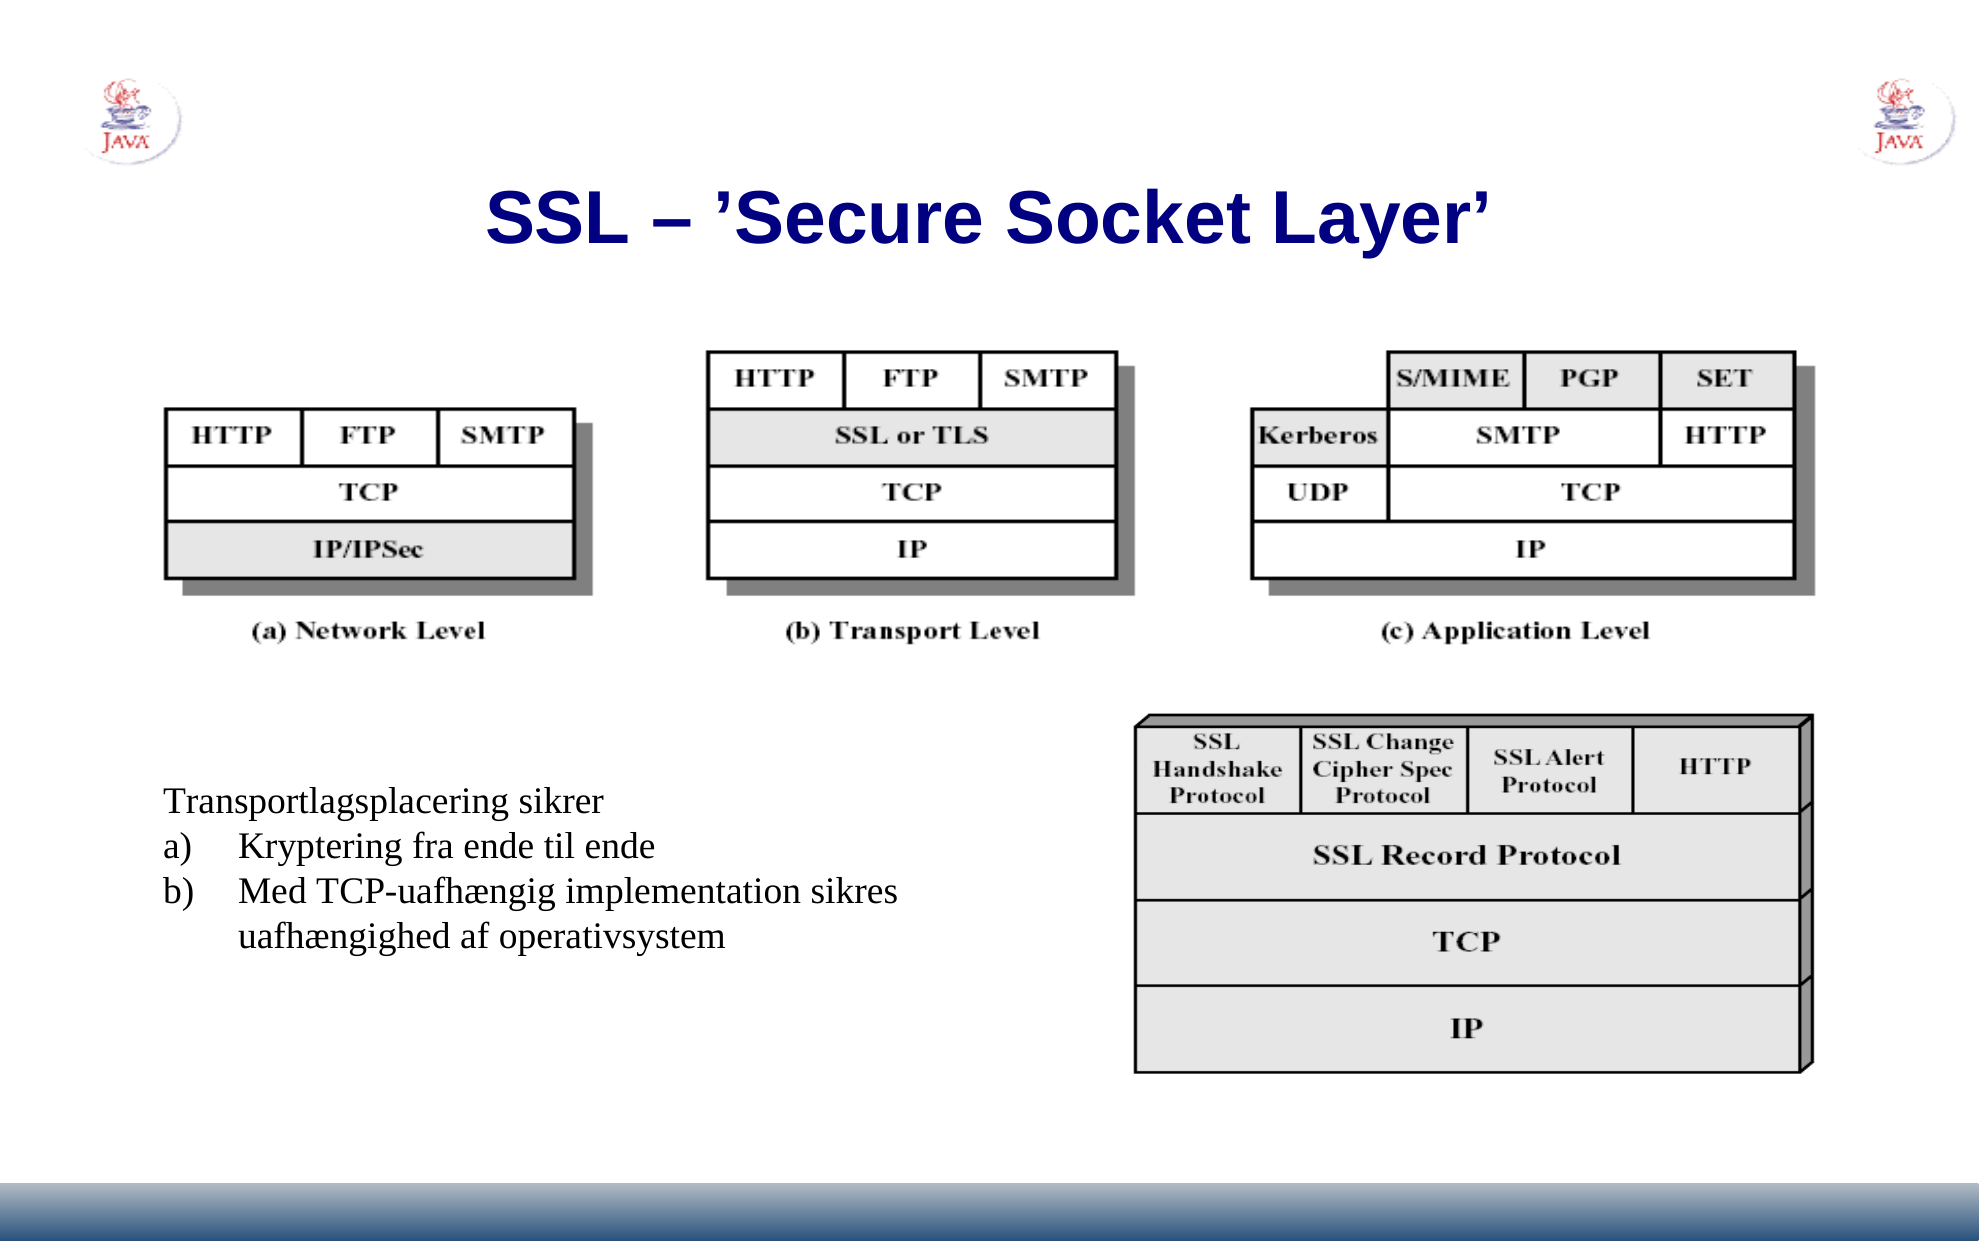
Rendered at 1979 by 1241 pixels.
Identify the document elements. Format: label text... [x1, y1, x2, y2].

picture [148, 330, 1830, 660]
title SSL – ’Secure Socket Layer’ [148, 110, 1830, 317]
picture [69, 71, 187, 169]
picture [1842, 71, 1961, 169]
text_box Transportlagsplacering sikrer Kryptering fra ende til ende Med TCP-uafhængig implementation sikres uafhængighed af operativsystem [148, 768, 1039, 964]
picture [1120, 702, 1830, 1087]
